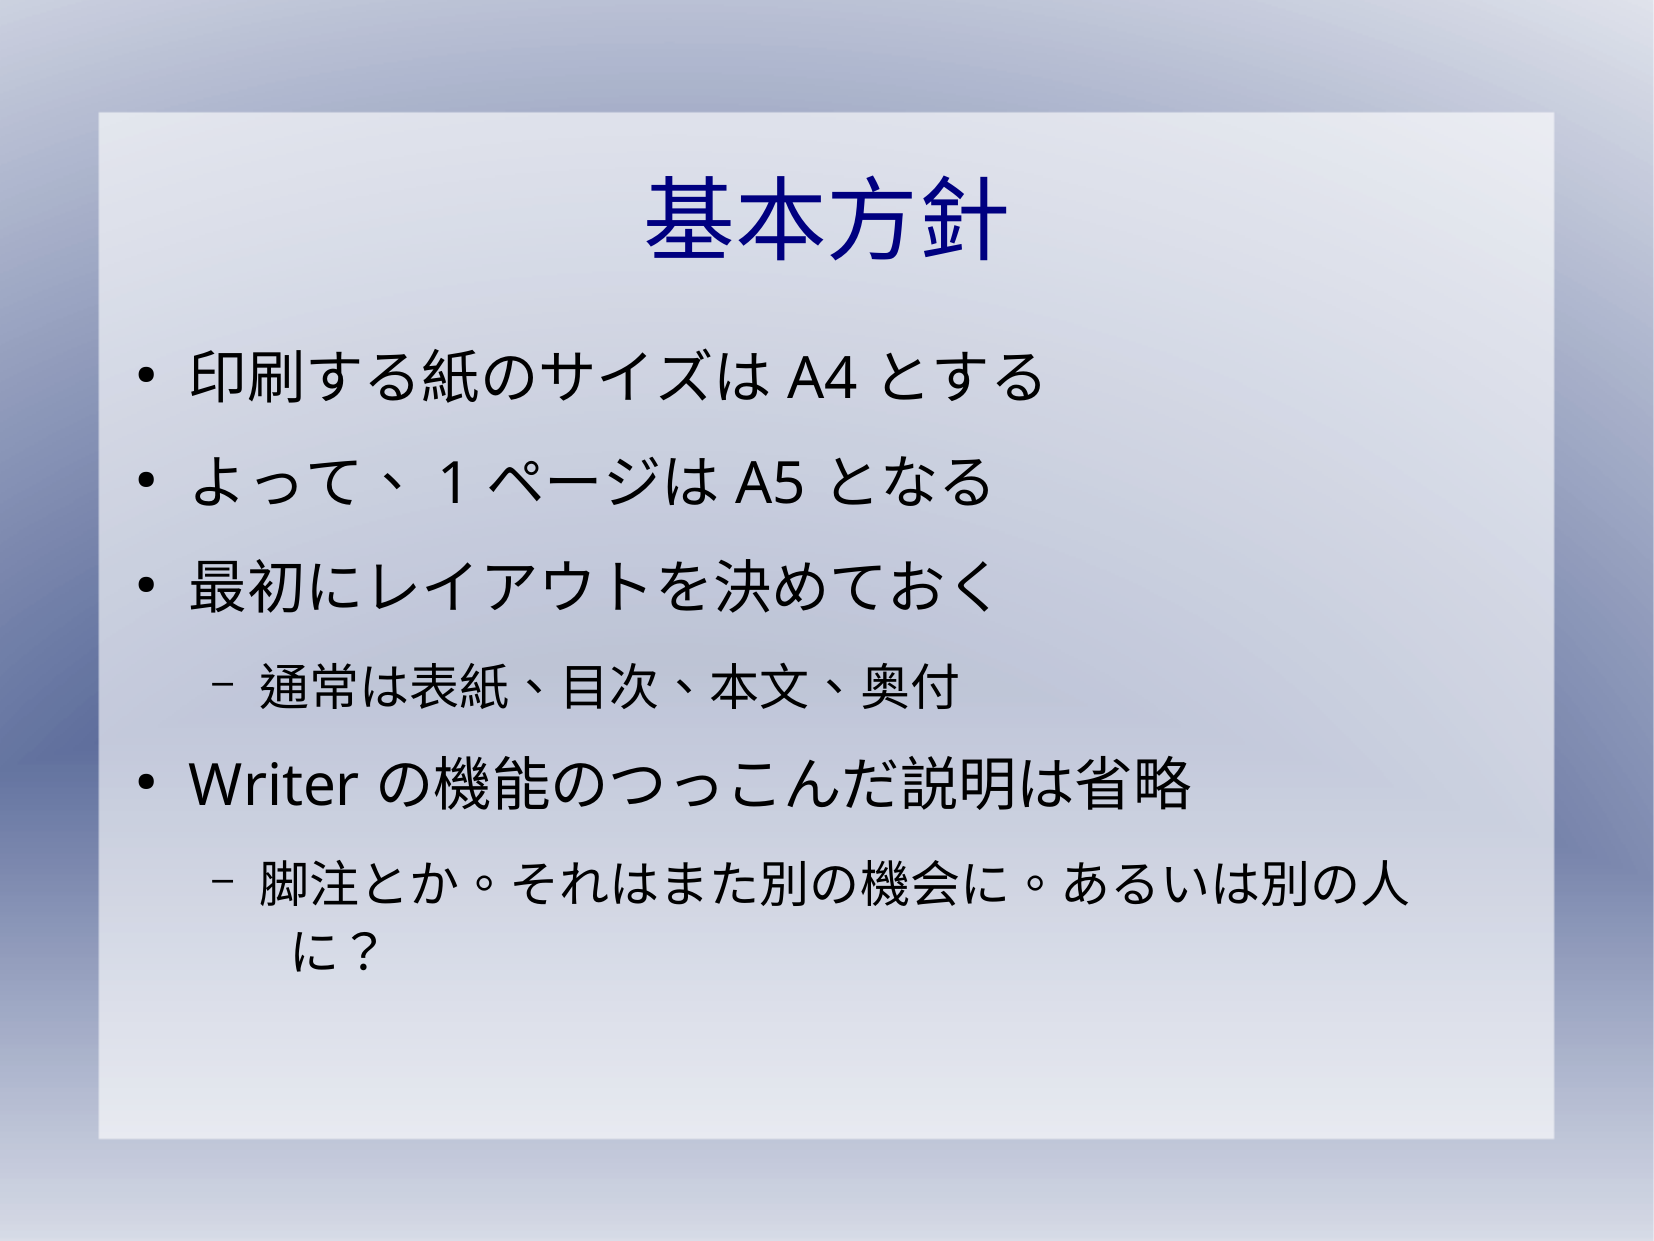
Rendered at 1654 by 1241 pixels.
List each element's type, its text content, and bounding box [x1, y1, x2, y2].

title 基本方針 [118, 121, 1536, 315]
list 印刷する紙のサイズはA4とする よって、1ページはA5となる 最初にレイアウトを決めておく 通常は表紙、目次、本文、奥付 Writerの機能のつっこんだ説明は省略 脚注とか。それはまた別の機会に。あるいは別の人に？ [118, 336, 1506, 960]
picture [0, 0, 1654, 1241]
